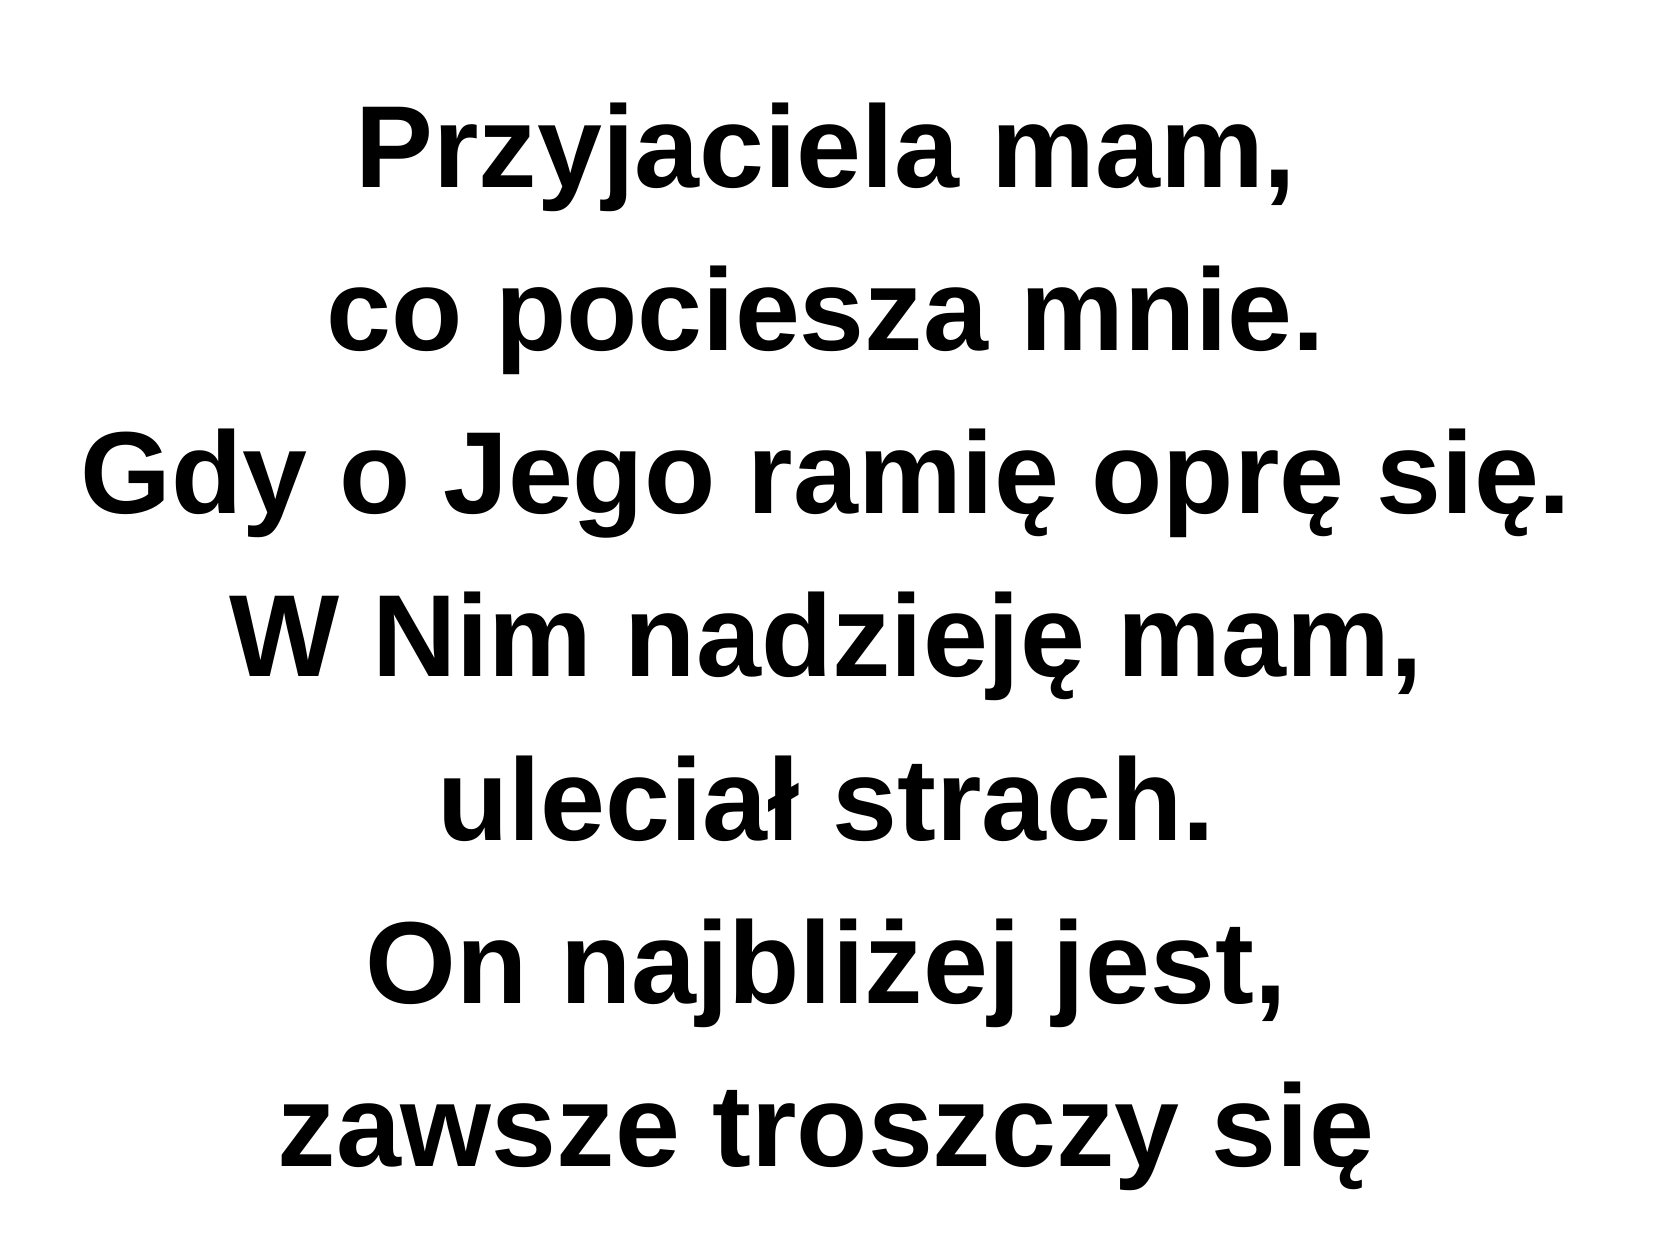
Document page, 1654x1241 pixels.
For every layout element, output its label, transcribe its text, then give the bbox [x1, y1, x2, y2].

subtitle Przyjaciela mam, co pociesza mnie. Gdy o Jego ramię oprę się. W Nim nadzieję mam, uleciał strach. On najbliżej jest, zawsze troszczy się [0, 0, 1654, 1241]
